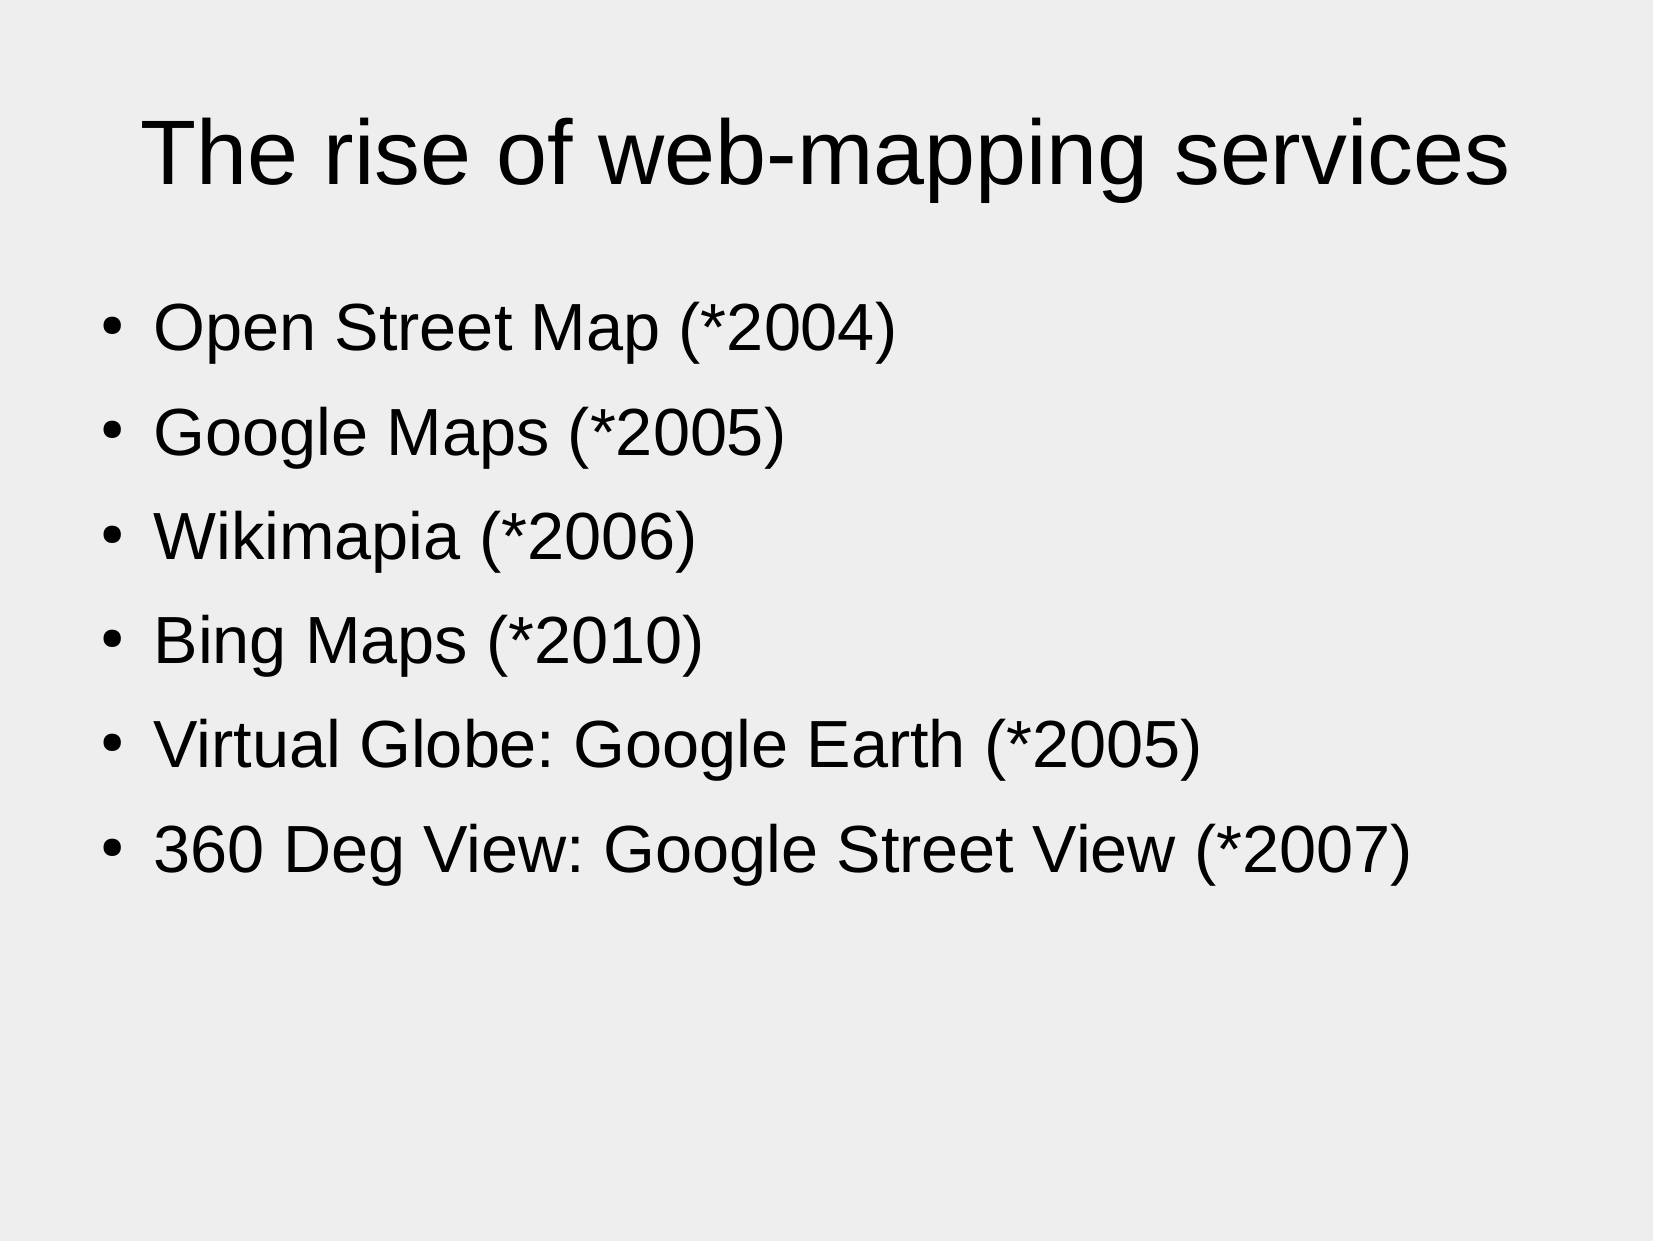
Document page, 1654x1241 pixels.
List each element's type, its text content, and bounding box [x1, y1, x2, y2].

title The rise of web-mapping services [82, 49, 1571, 257]
list Open Street Map (*2004) Google Maps (*2005) Wikimapia (*2006) Bing Maps (*2010) Virtual Globe: Google Earth (*2005) 360 Deg View: Google Street View (*2007) [82, 290, 1571, 1010]
